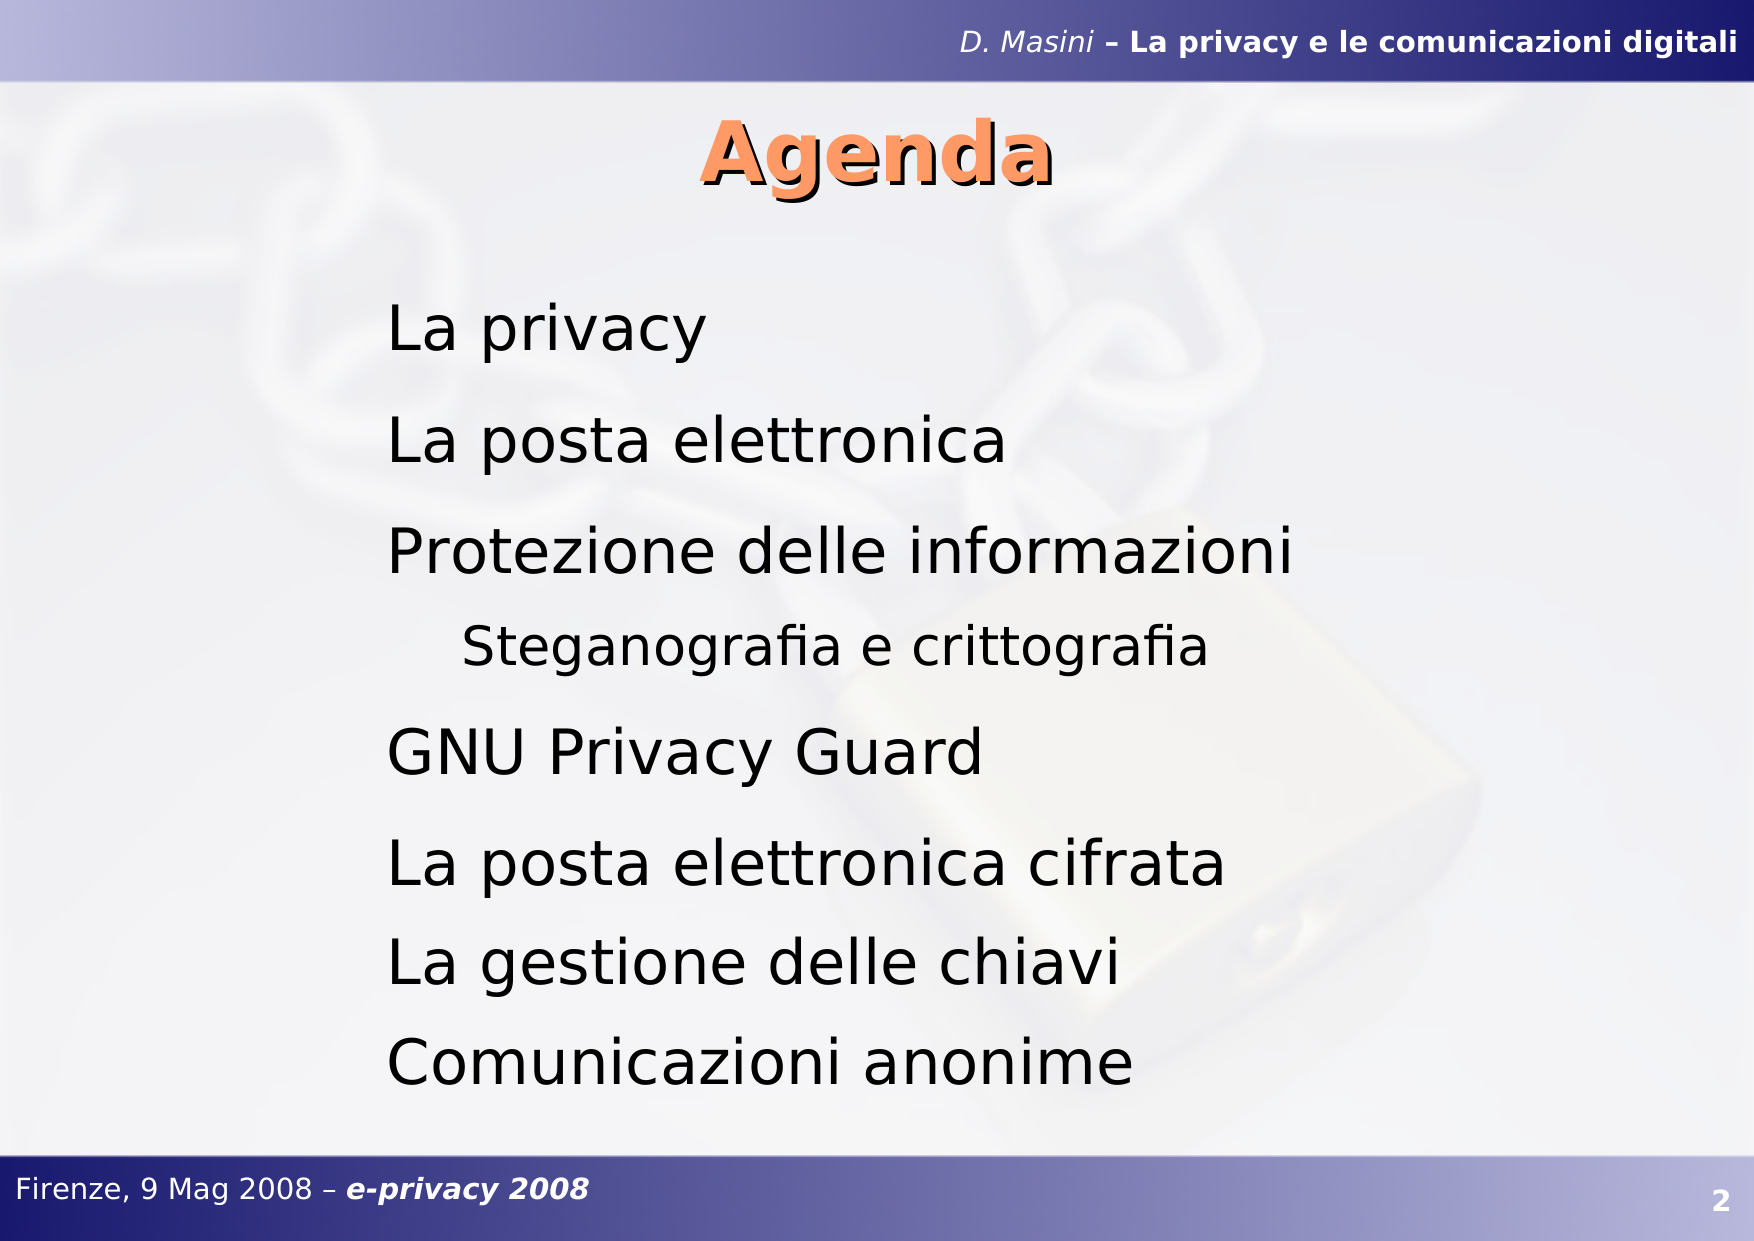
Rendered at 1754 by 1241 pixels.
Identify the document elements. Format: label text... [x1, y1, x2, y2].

list La privacy La posta elettronica Protezione delle informazioni Steganografia e crittografia GNU Privacy Guard La posta elettronica cifrata La gestione delle chiavi Comunicazioni anonime [386, 295, 1379, 1102]
title Agenda [87, 49, 1667, 257]
picture [0, 0, 1754, 1241]
